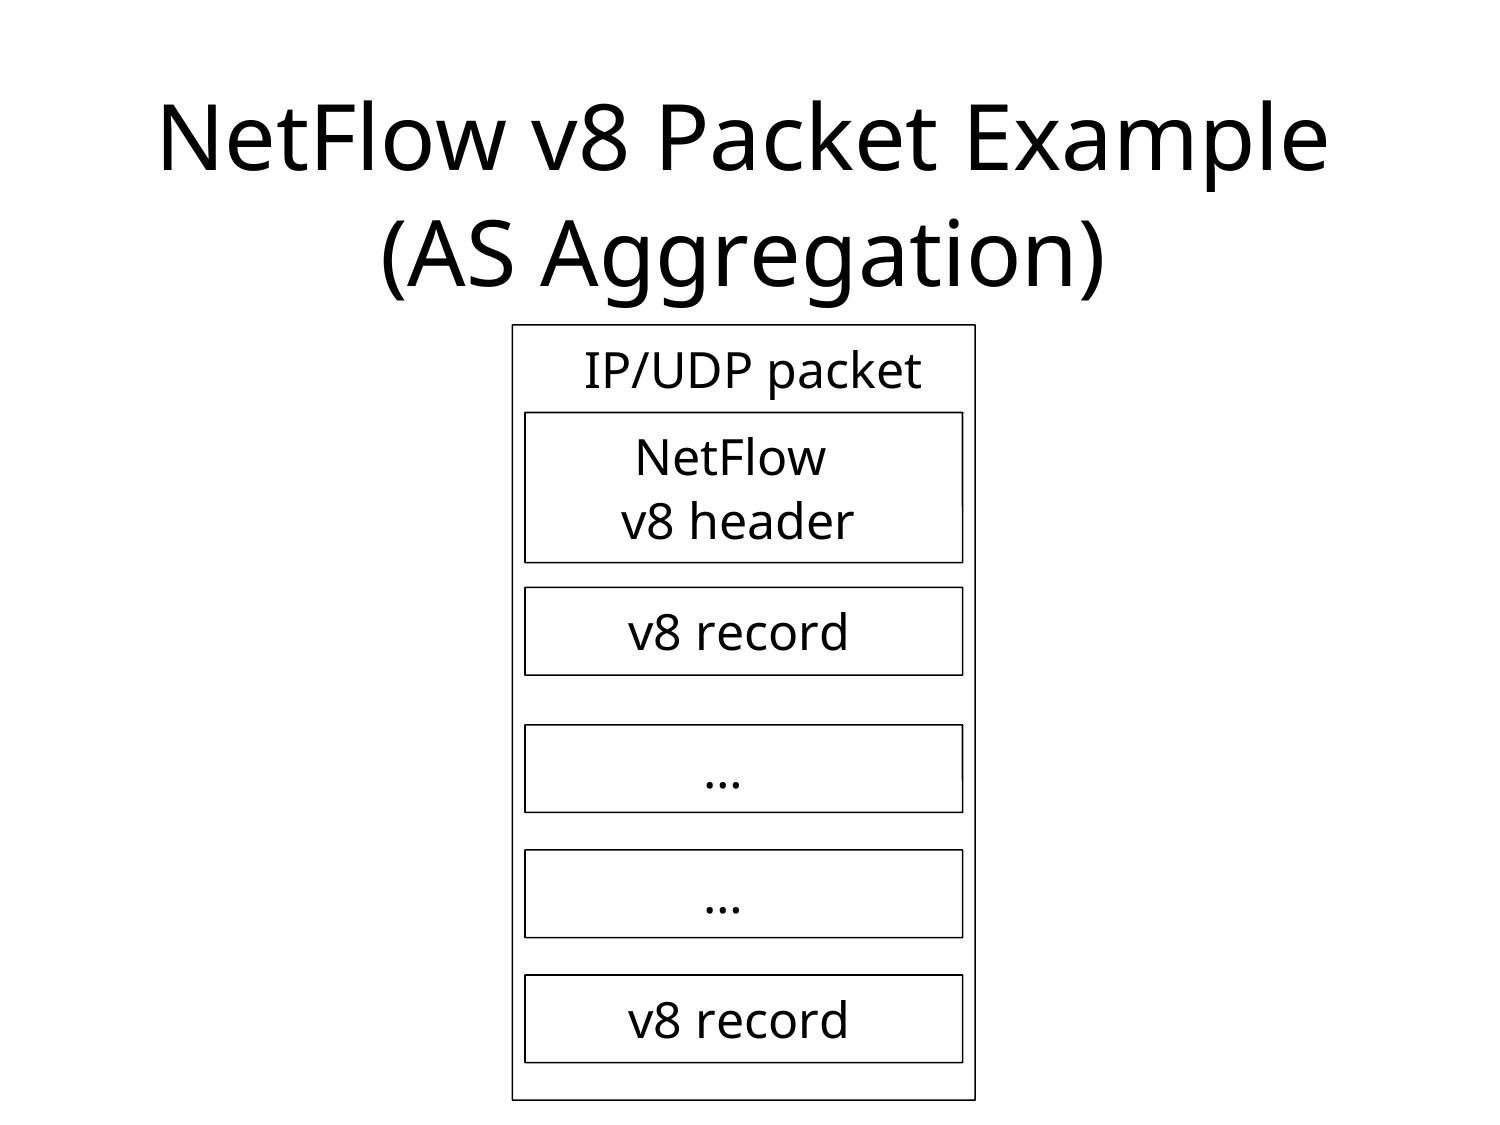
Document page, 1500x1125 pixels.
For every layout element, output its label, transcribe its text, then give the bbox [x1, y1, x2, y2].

title NetFlow v8 Packet Example (AS Aggregation)‏ [112, 62, 1388, 325]
text_box NetFlow v8 header [603, 424, 862, 552]
text_box v8 record [623, 987, 857, 1052]
text_box IP/UDP packet [527, 337, 930, 402]
text_box v8 record [623, 600, 857, 664]
text_box … [698, 862, 751, 927]
text_box … [698, 737, 751, 802]
